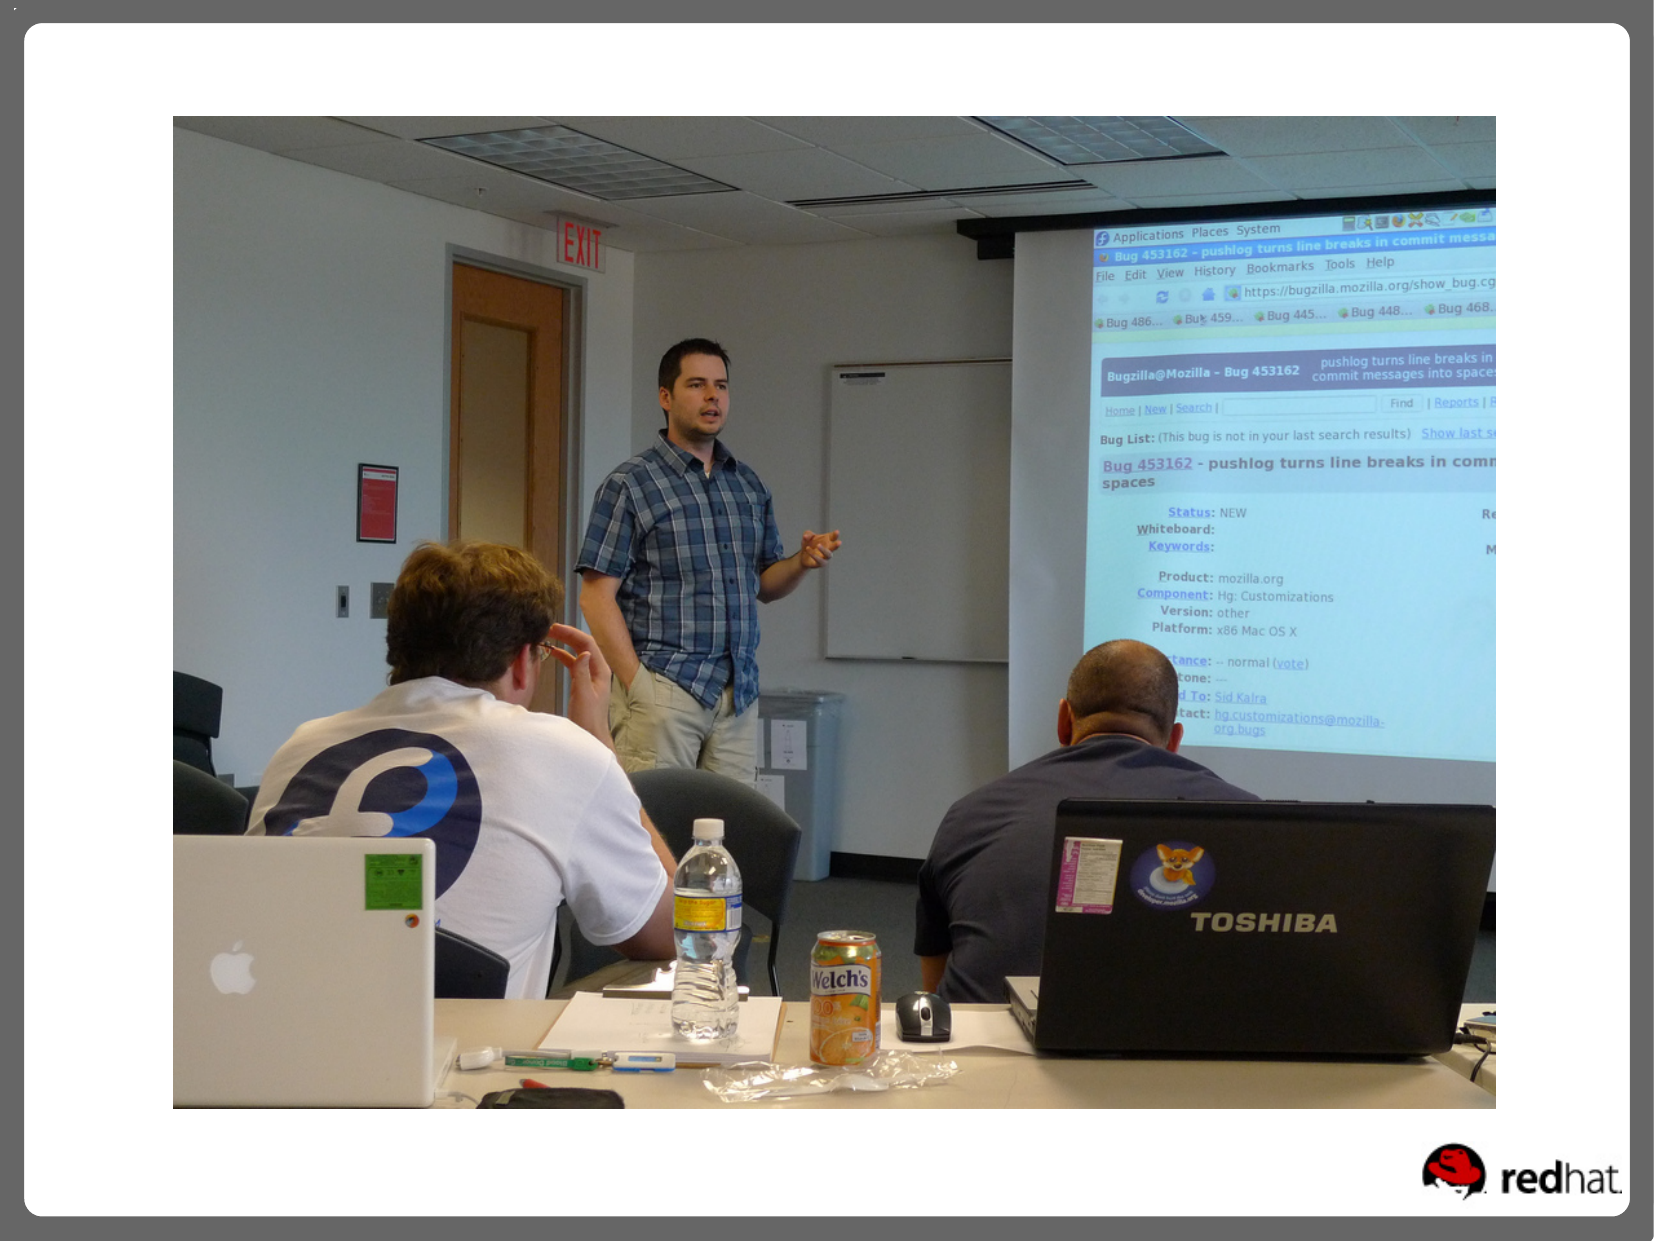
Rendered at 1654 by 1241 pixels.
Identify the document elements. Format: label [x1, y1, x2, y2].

picture [1421, 1141, 1622, 1209]
picture [173, 116, 1496, 1109]
